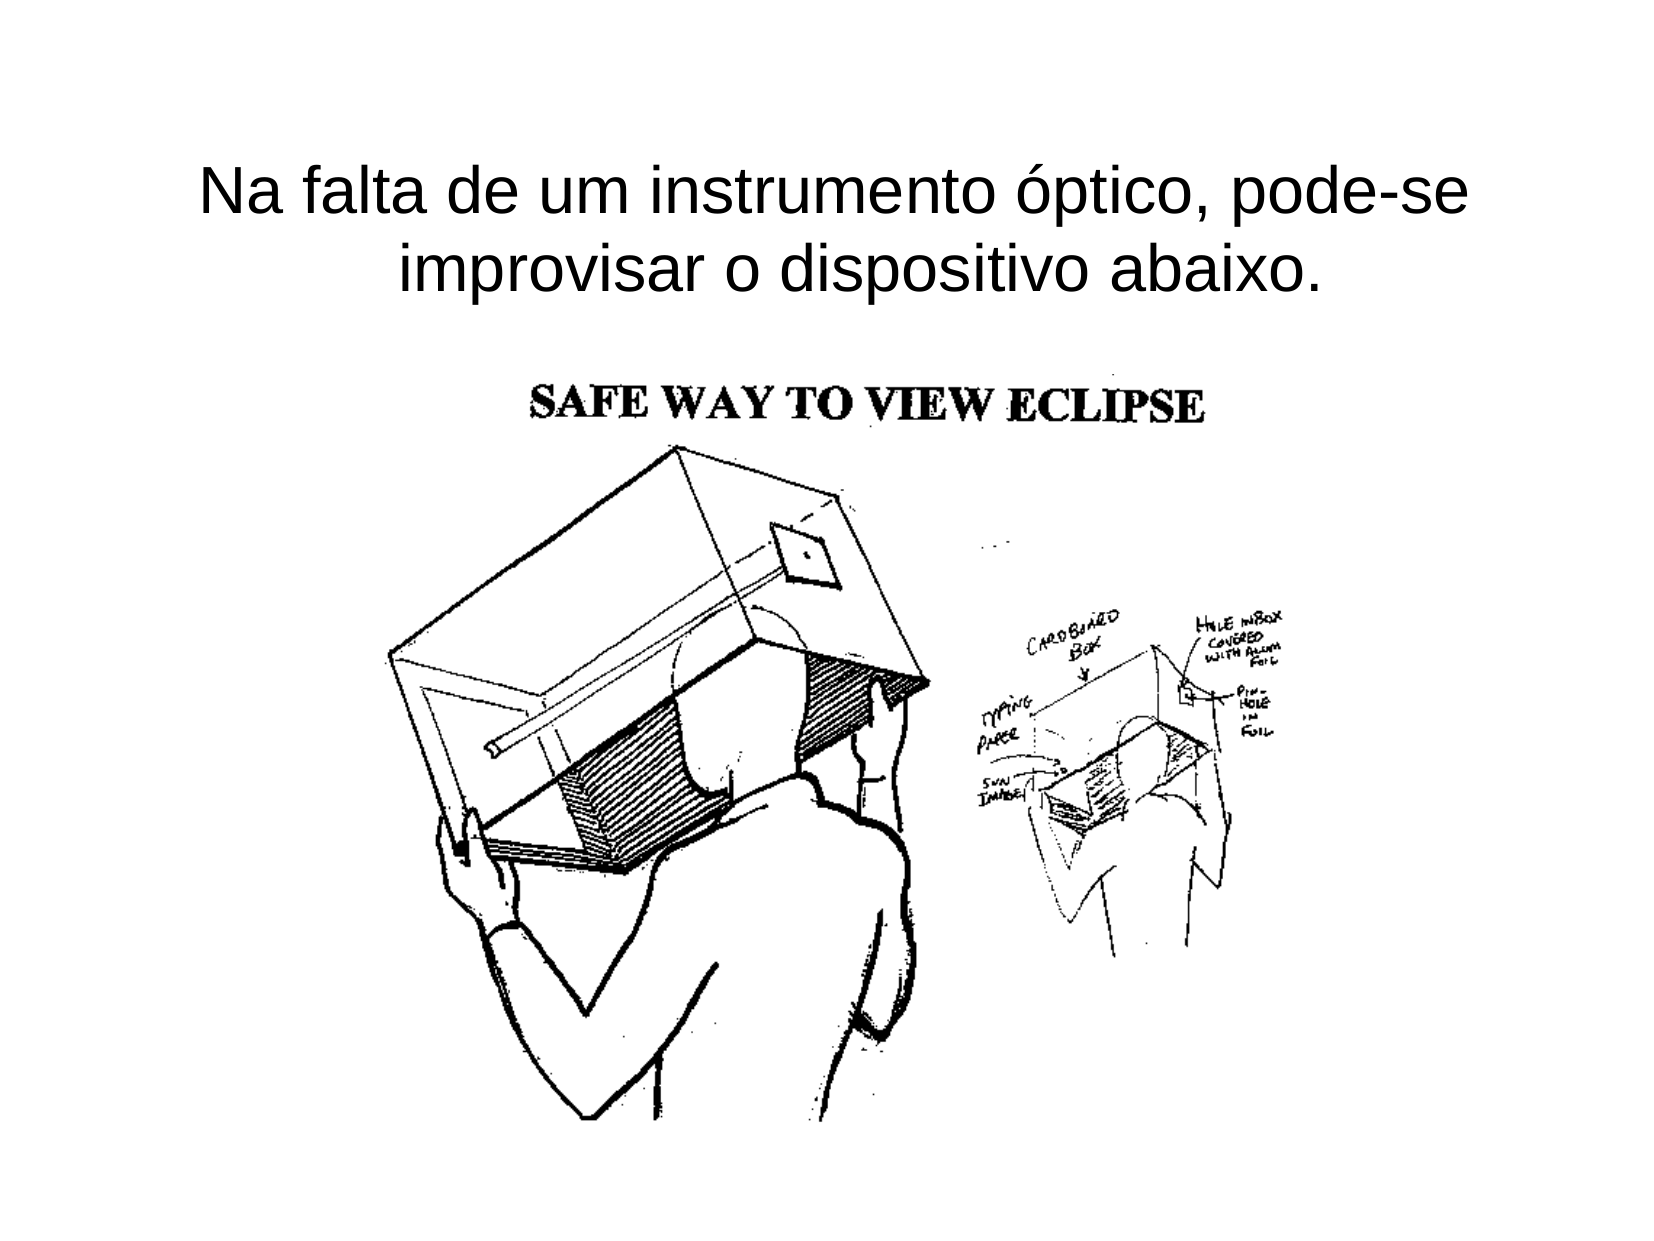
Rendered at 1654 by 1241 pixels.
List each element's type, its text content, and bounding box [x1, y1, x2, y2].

chart [82, 717, 1571, 1108]
picture [375, 374, 1313, 717]
picture [375, 1108, 1313, 1126]
list Na falta de um instrumento óptico, pode-se improvisar o dispositivo abaixo. [82, 150, 1571, 376]
